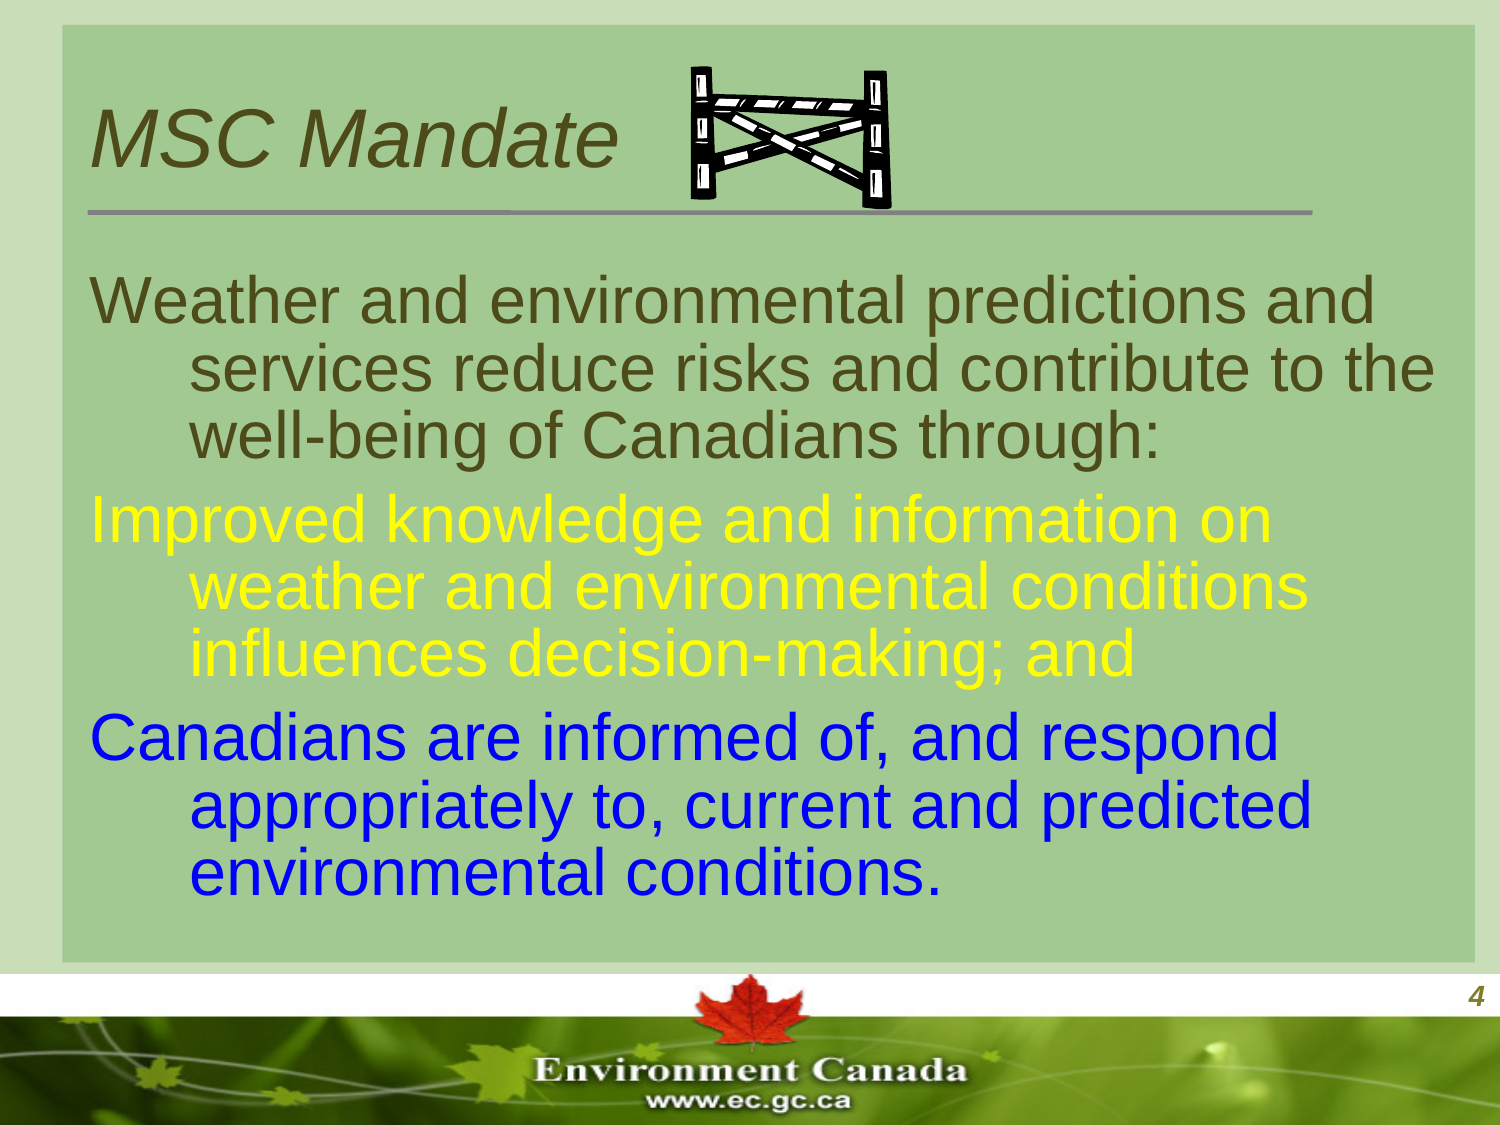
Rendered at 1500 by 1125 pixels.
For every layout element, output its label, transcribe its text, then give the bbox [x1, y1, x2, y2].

list Weather and environmental predictions and services reduce risks and contribute to the well-being of Canadians through: Improved knowledge and information on weather and environmental conditions influences decision-making; and Canadians are informed of, and respond appropriately to, current and predicted environmental conditions. [75, 262, 1471, 1006]
picture [0, 974, 1500, 1125]
title MSC Mandate [75, 45, 1471, 233]
picture [1472, 990, 1479, 999]
picture [690, 66, 892, 210]
